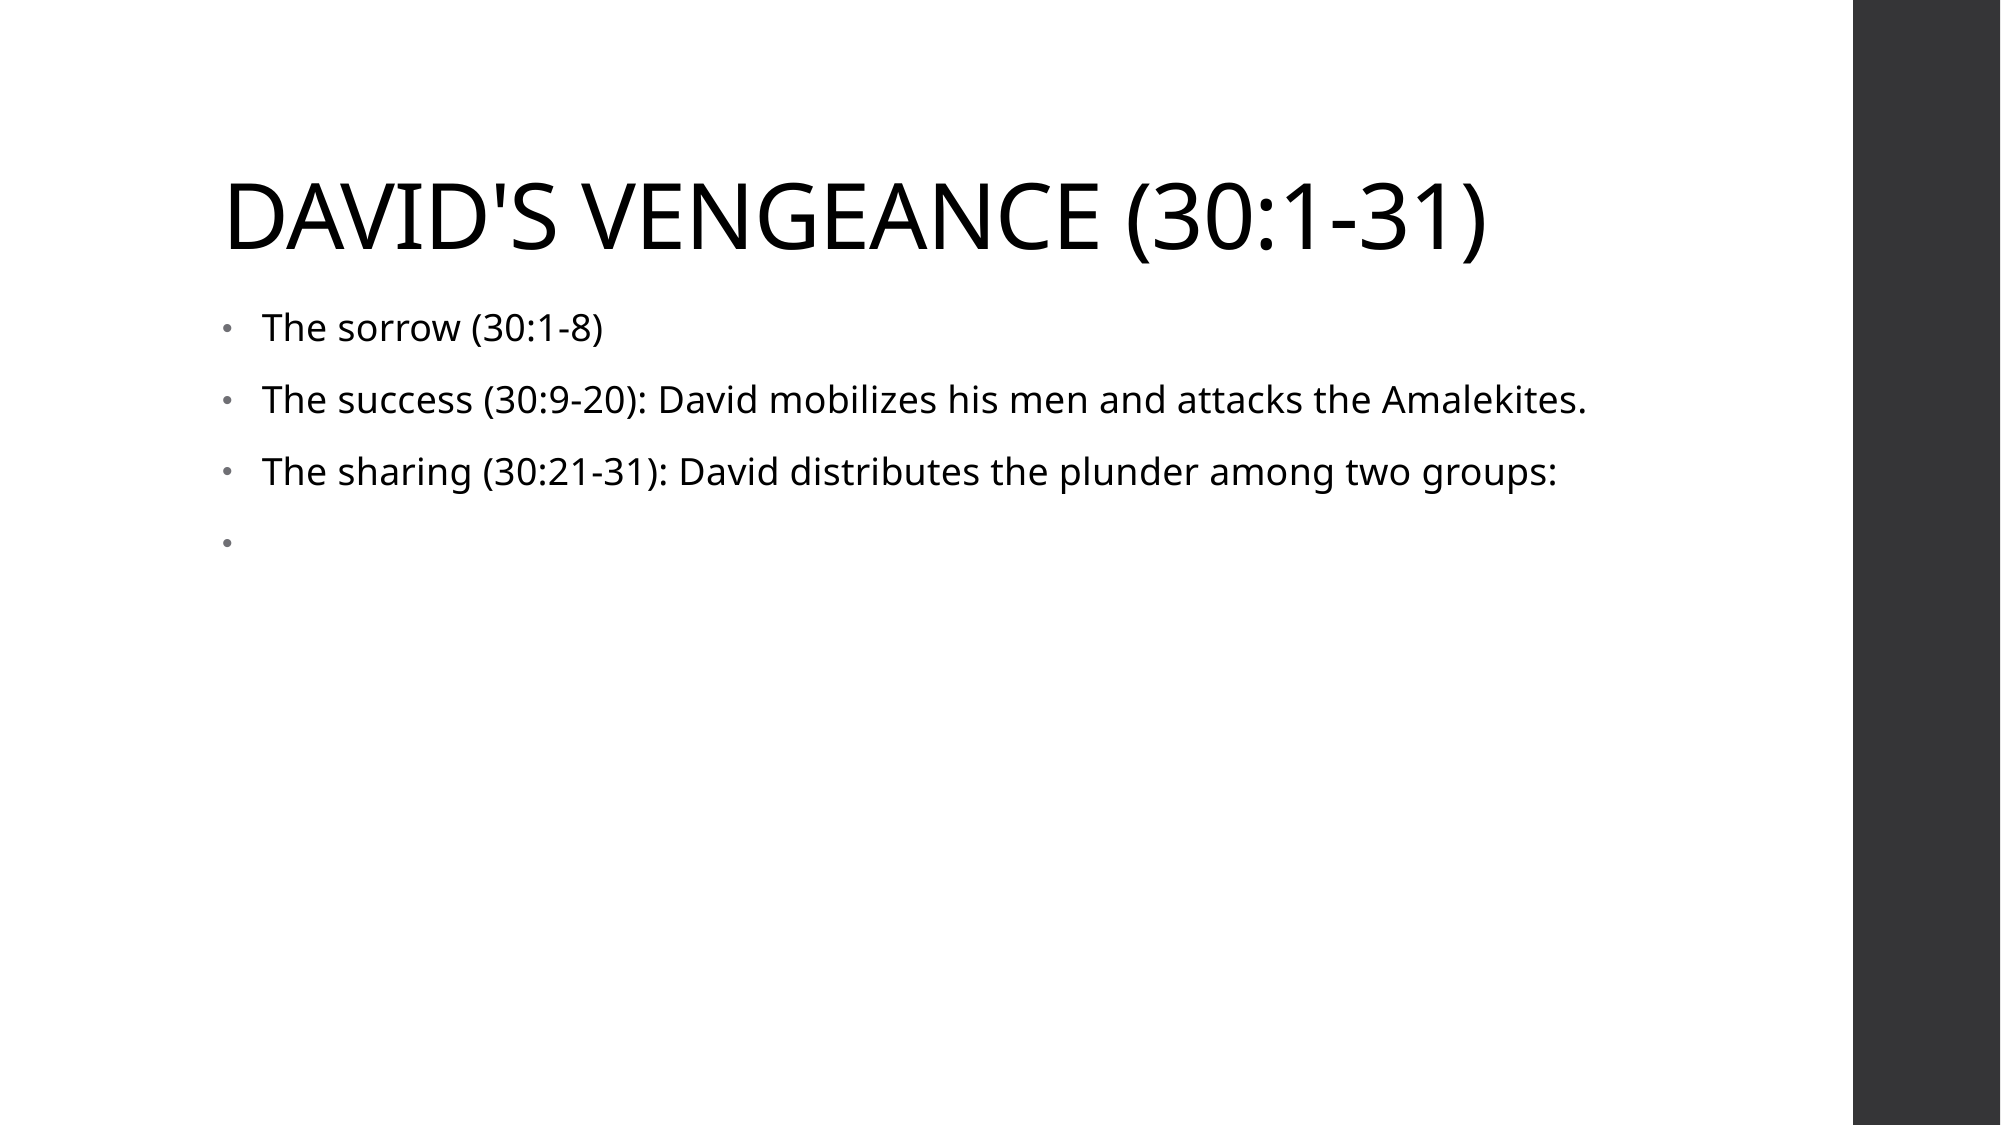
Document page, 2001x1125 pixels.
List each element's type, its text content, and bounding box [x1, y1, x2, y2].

title DAVID'S VENGEANCE (30:1-31) [206, 60, 1797, 278]
list The sorrow (30:1-8) The success (30:9-20): David mobilizes his men and attacks the Amalekites. The sharing (30:21-31): David distributes the plunder among two groups: [206, 299, 1617, 1014]
